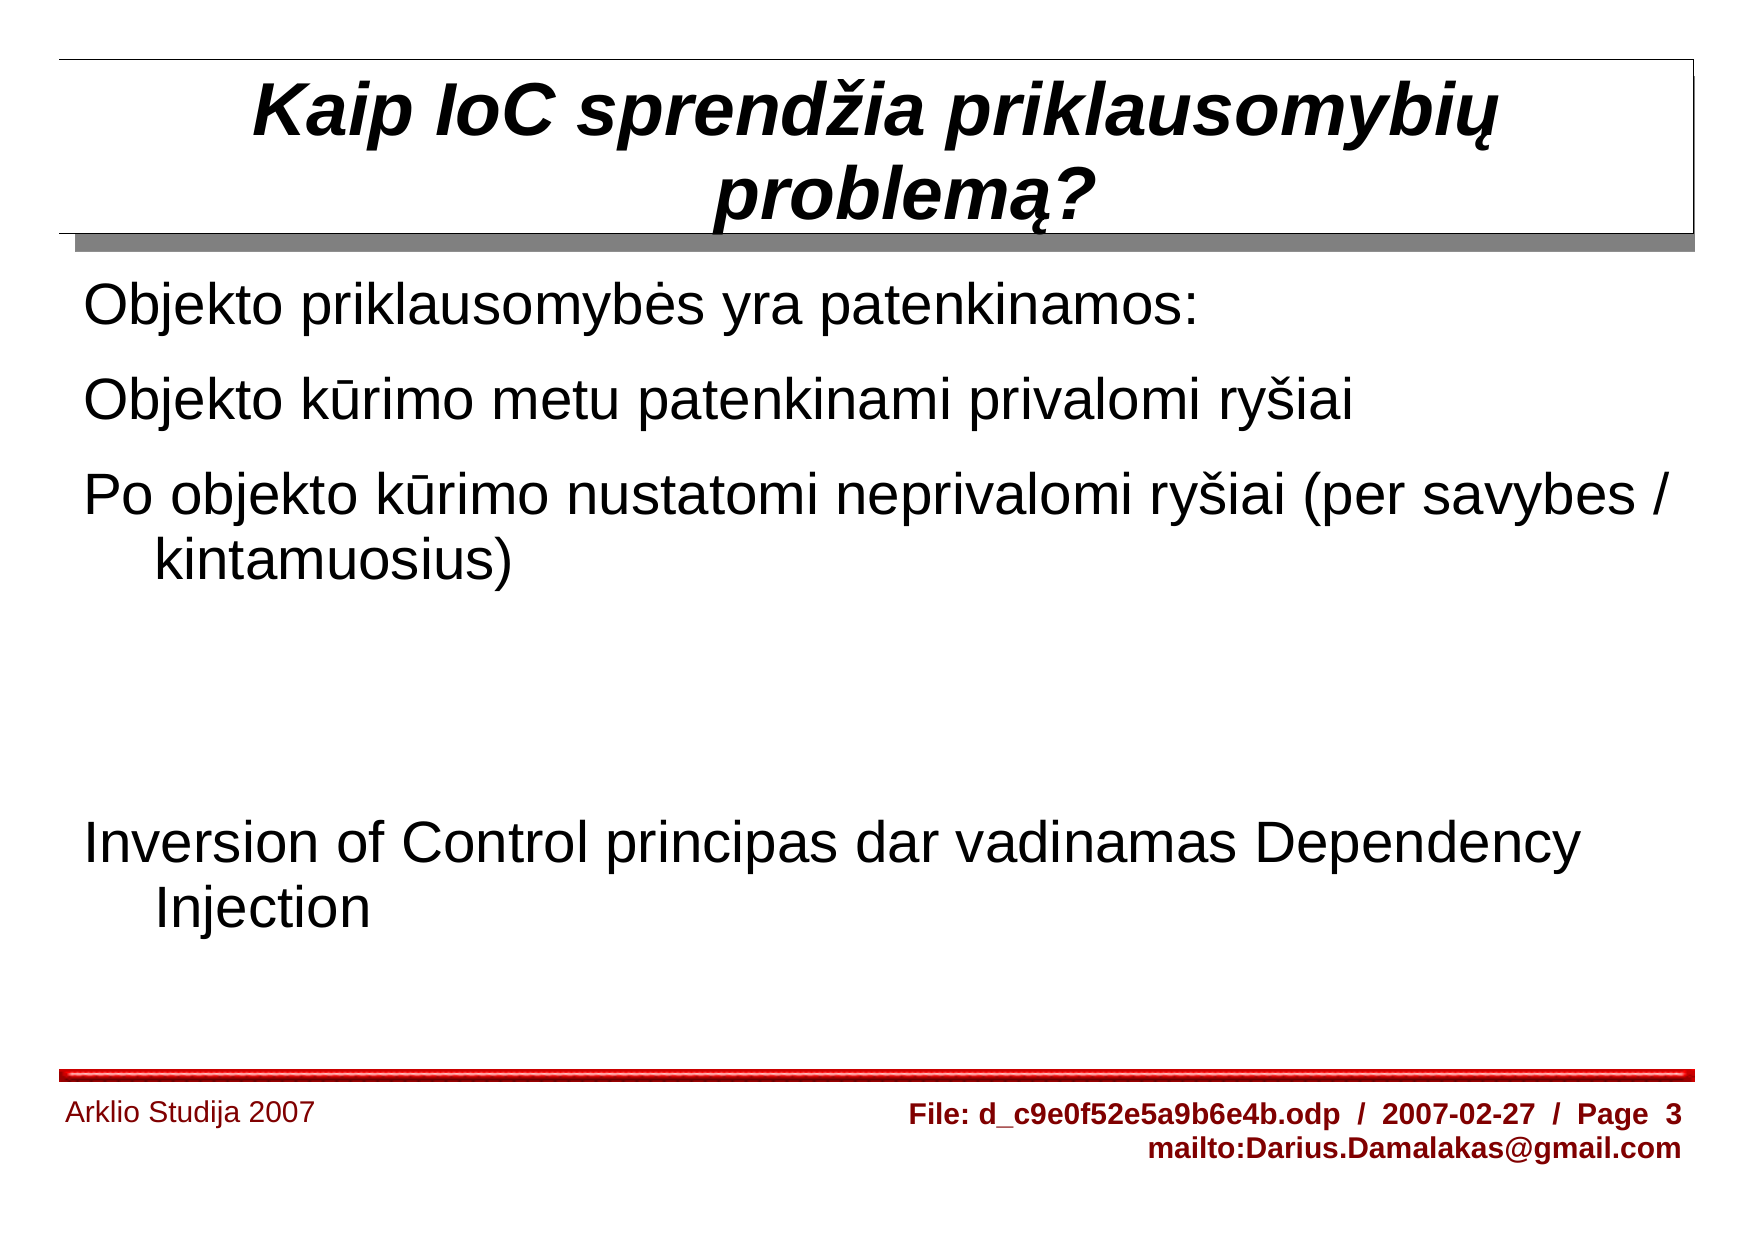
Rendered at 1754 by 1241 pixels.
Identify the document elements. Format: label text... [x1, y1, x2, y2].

picture [59, 1069, 1695, 1082]
list Objekto priklausomybės yra patenkinamos: Objekto kūrimo metu patenkinami privalomi ryšiai Po objekto kūrimo nustatomi neprivalomi ryšiai (per savybes / kintamuosius) Inversion of Control principas dar vadinamas Dependency Injection [71, 272, 1695, 1055]
title Kaip IoC sprendžia priklausomybių problemą? [59, 59, 1695, 244]
